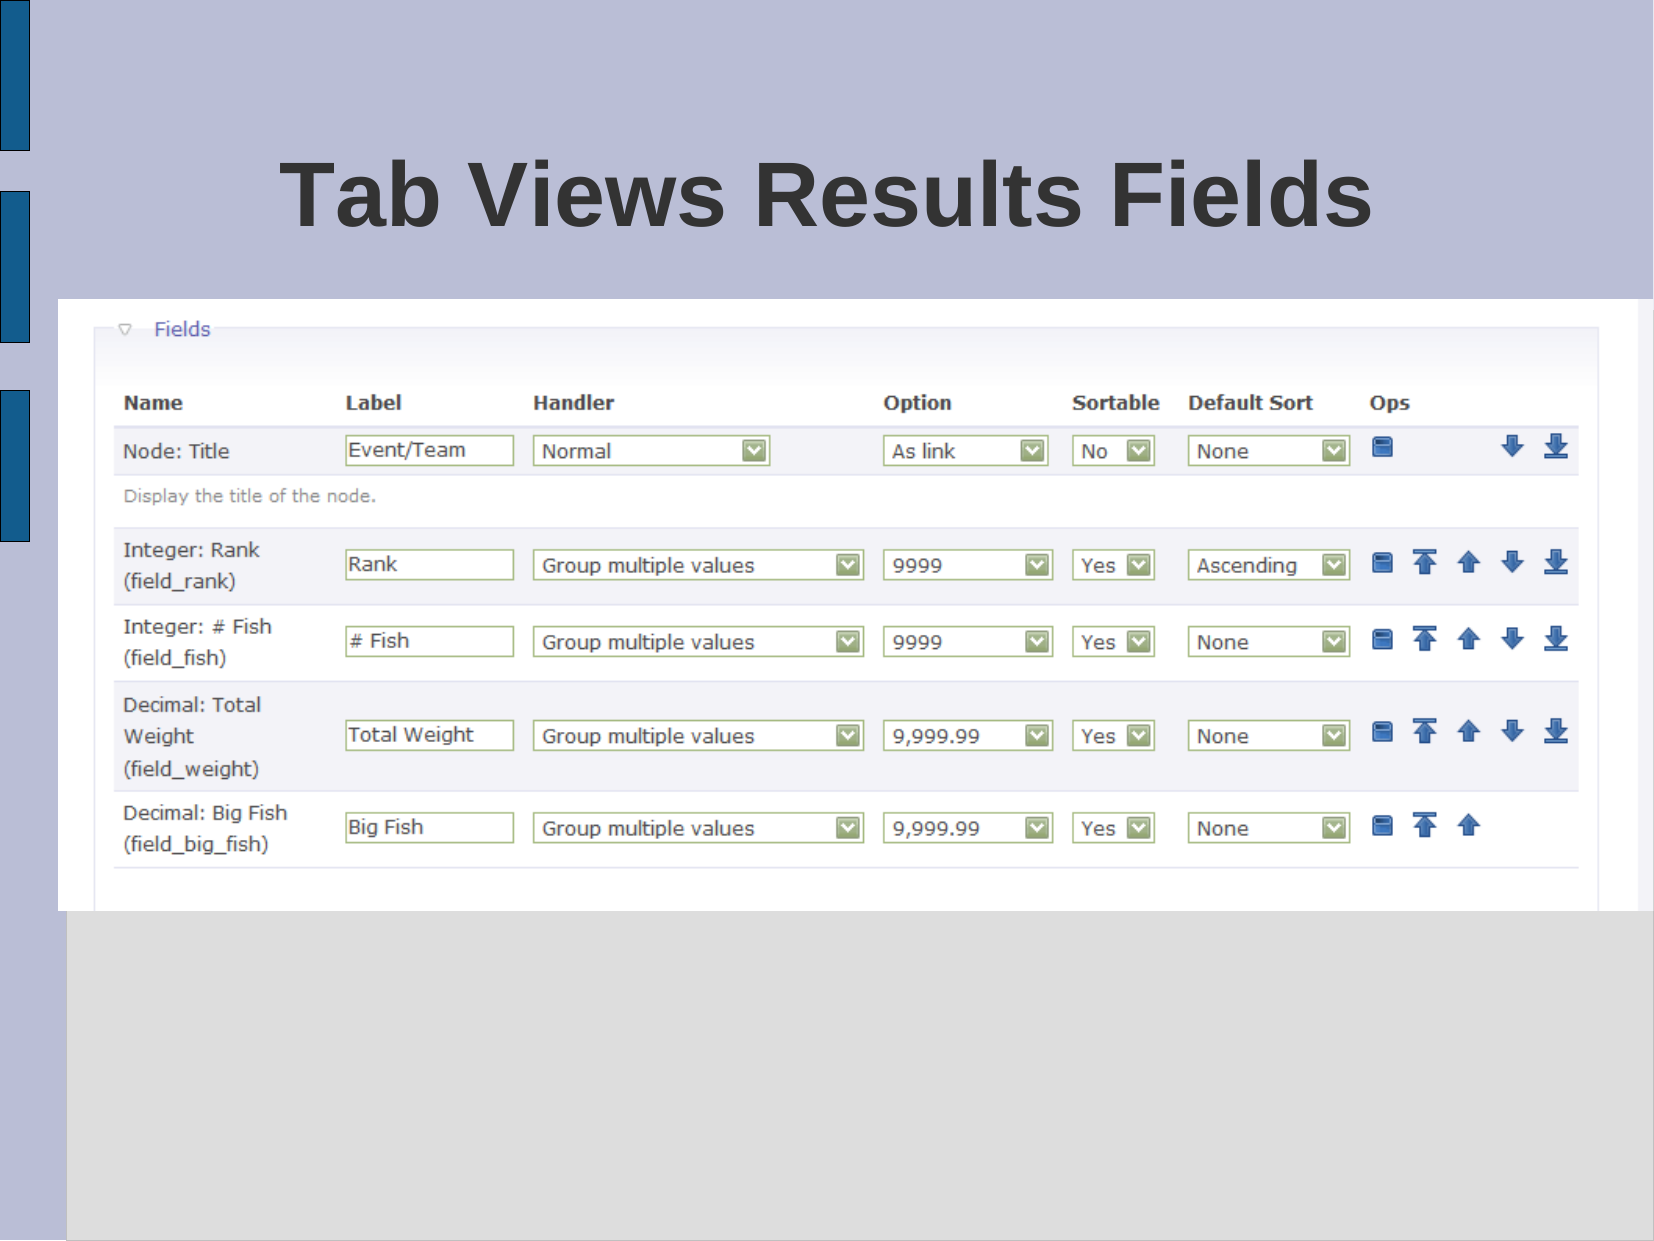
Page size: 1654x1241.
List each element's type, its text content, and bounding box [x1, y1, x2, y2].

title Tab Views Results Fields [121, 91, 1534, 299]
picture [58, 299, 1654, 911]
